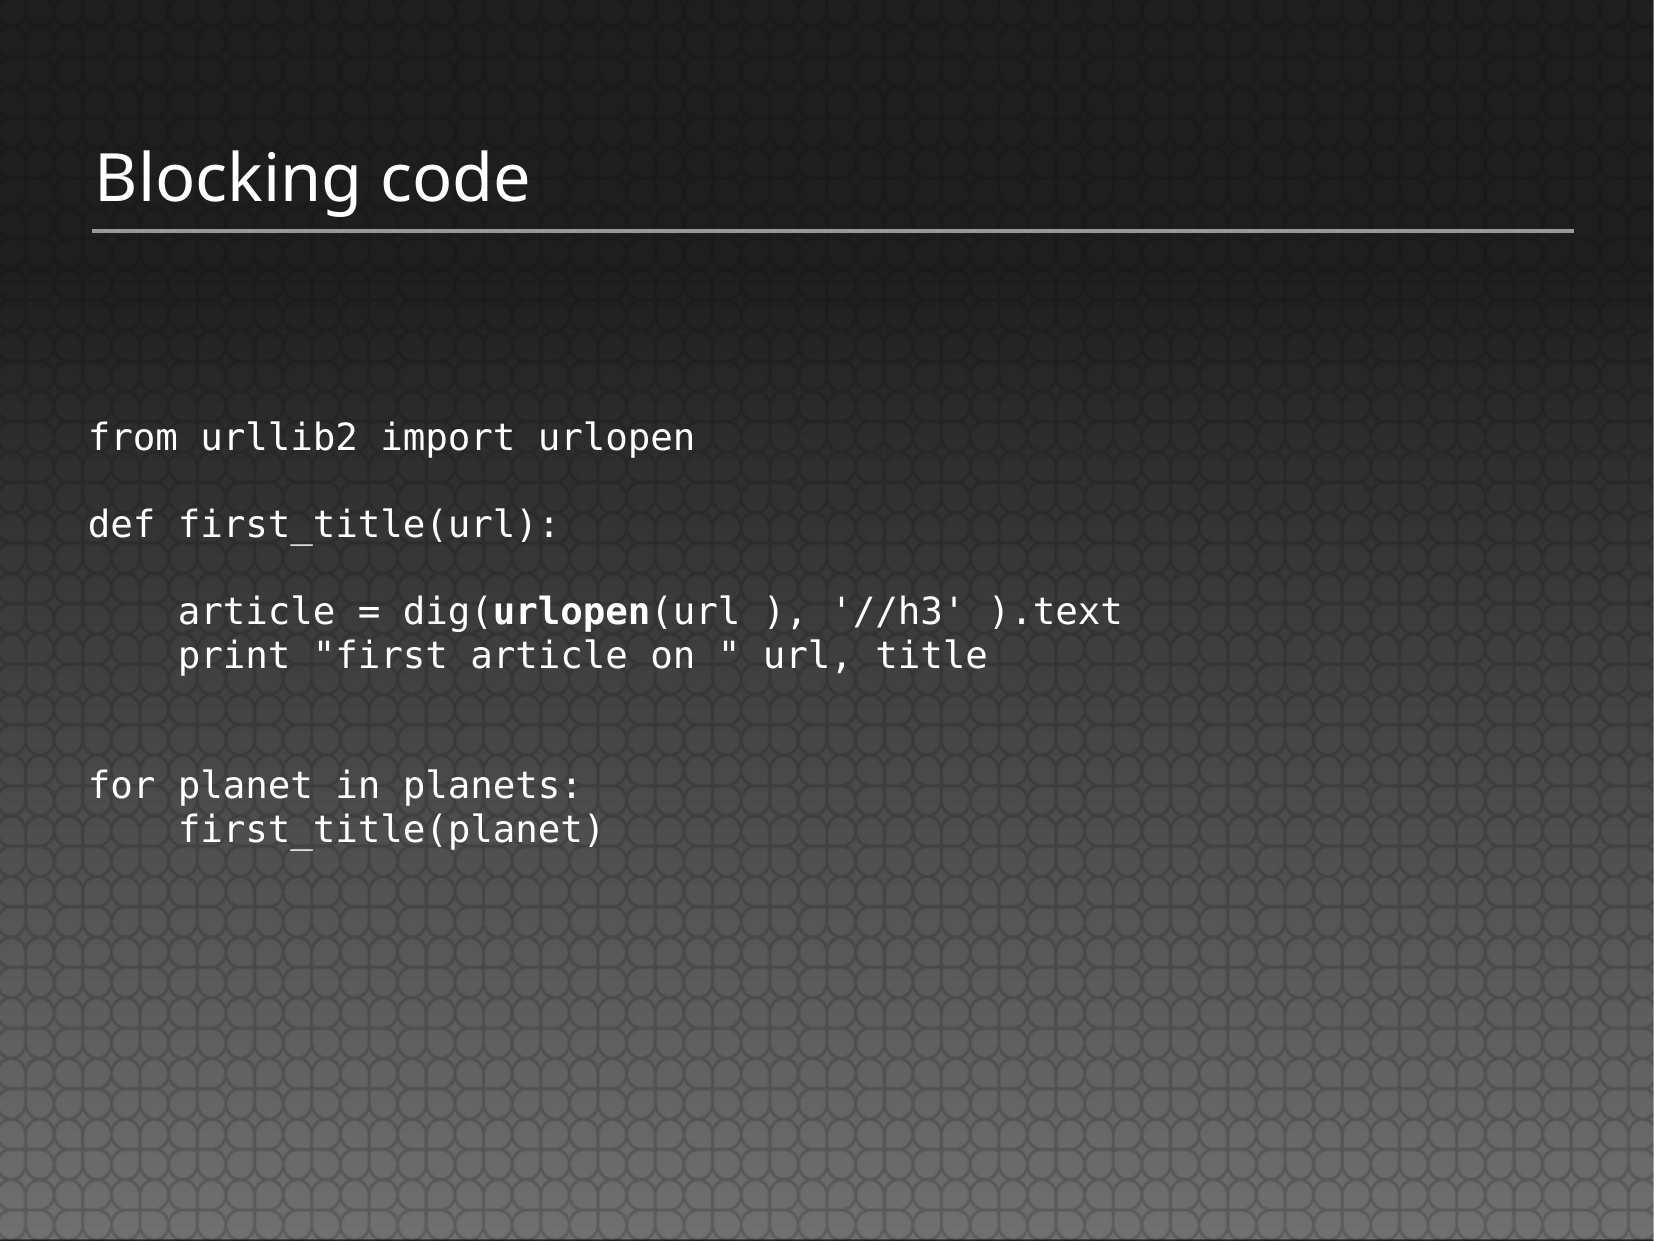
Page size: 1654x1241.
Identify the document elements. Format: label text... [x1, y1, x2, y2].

title Blocking code [94, 100, 1426, 251]
title from urllib2 import urlopen def first_title(url): article = dig(urlopen(url ), '//h3' ).text print "first article on " url, title for planet in planets: first_title(planet) [87, 251, 1610, 1016]
picture [0, 0, 1654, 1241]
